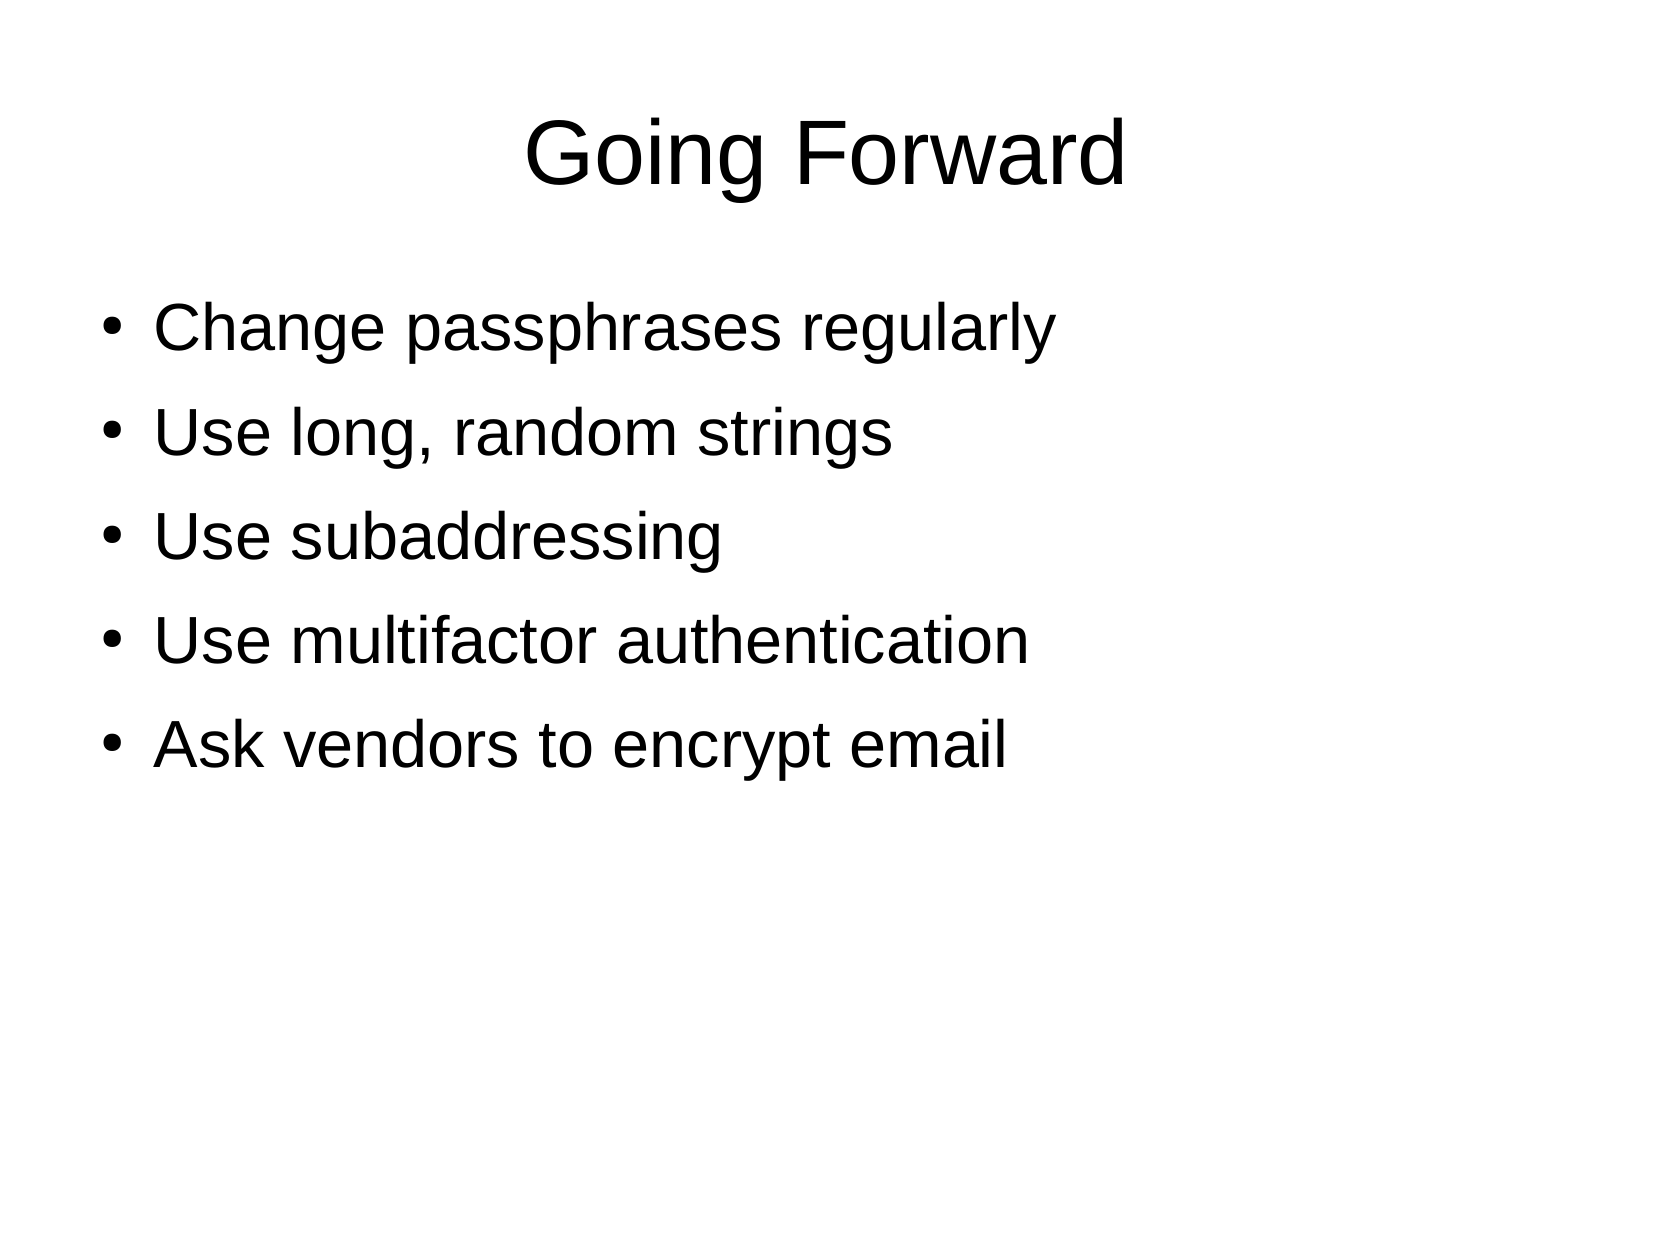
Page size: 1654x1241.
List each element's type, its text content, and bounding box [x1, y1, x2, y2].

list Change passphrases regularly Use long, random strings Use subaddressing Use multifactor authentication Ask vendors to encrypt email [82, 290, 1538, 1010]
title Going Forward [82, 49, 1571, 257]
